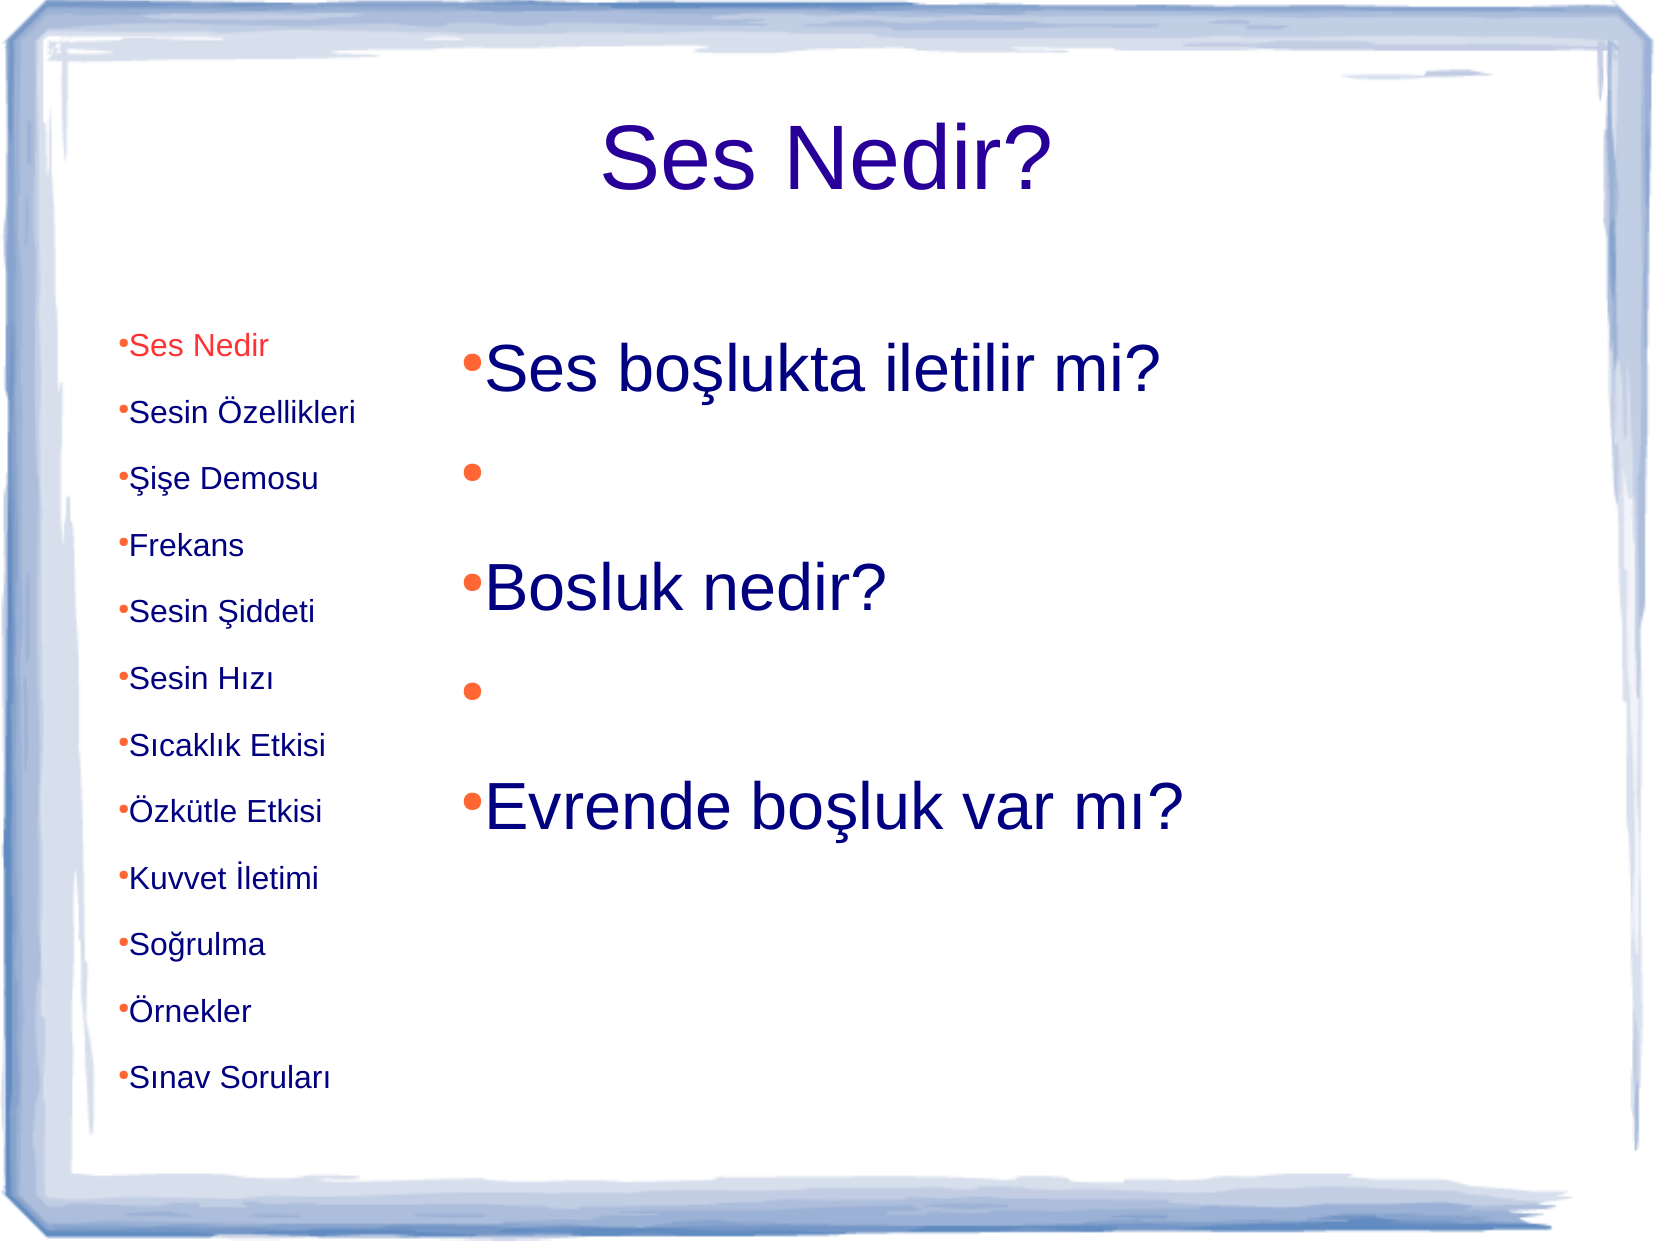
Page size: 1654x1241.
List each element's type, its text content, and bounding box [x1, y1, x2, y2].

title Ses Nedir? [82, 49, 1571, 257]
list Ses boşlukta iletilir mi? Bosluk nedir? Evrende boşluk var mı? [460, 324, 1572, 1004]
list Ses Nedir Sesin Özellikleri Şişe Demosu Frekans Sesin Şiddeti Sesin Hızı Sıcaklık Etkisi Özkütle Etkisi Kuvvet İletimi Soğrulma Örnekler Sınav Soruları [118, 324, 438, 1097]
